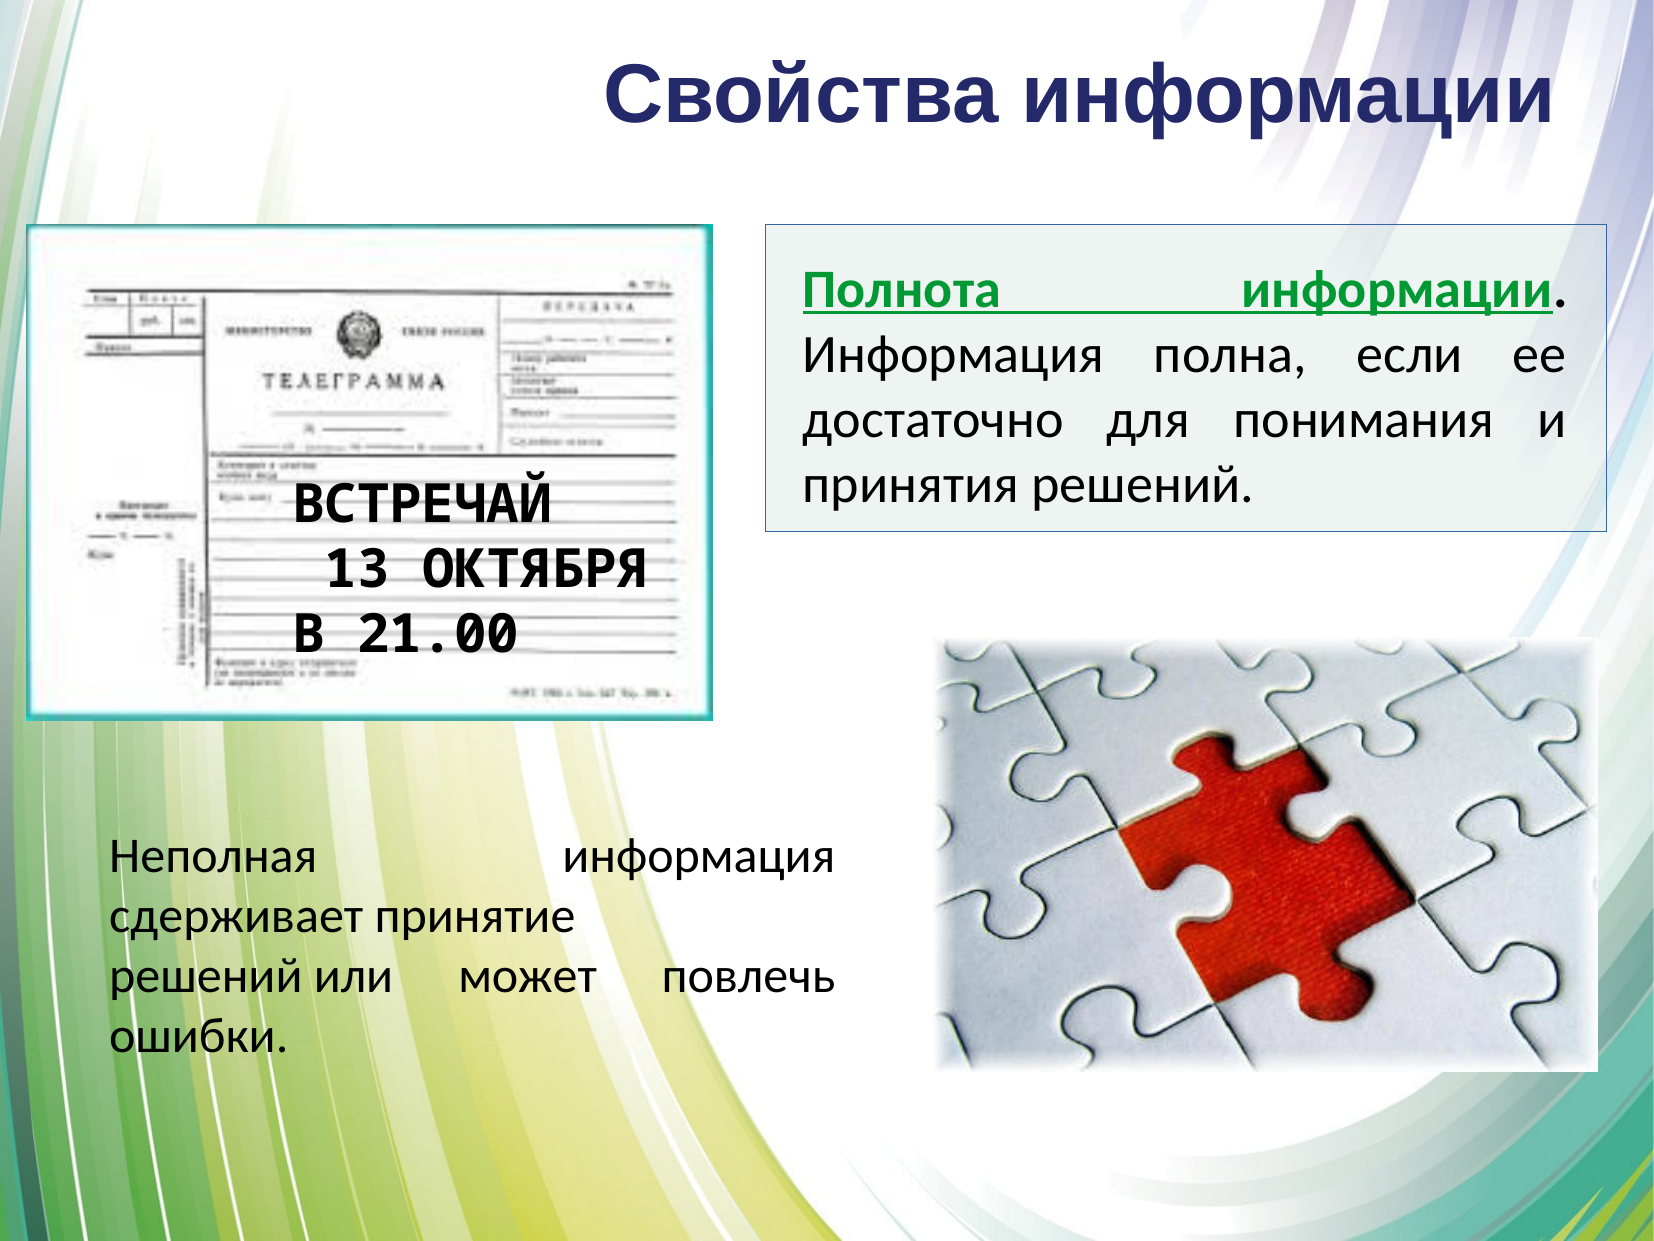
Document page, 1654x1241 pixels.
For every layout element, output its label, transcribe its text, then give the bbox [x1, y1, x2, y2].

text_box Полнота информации. Информация полна, если ее достаточно для понимания и принятия решений. [787, 245, 1583, 521]
text_box Неполная информация сдерживает принятие решений или может повлечь ошибки. [94, 814, 851, 1071]
text_box ВСТРЕЧАЙ 13 ОКТЯБРЯ В 21.00 [241, 460, 665, 671]
text_box Свойства информации [84, 34, 1571, 154]
text_box [765, 224, 1607, 532]
picture [0, 0, 1654, 1241]
